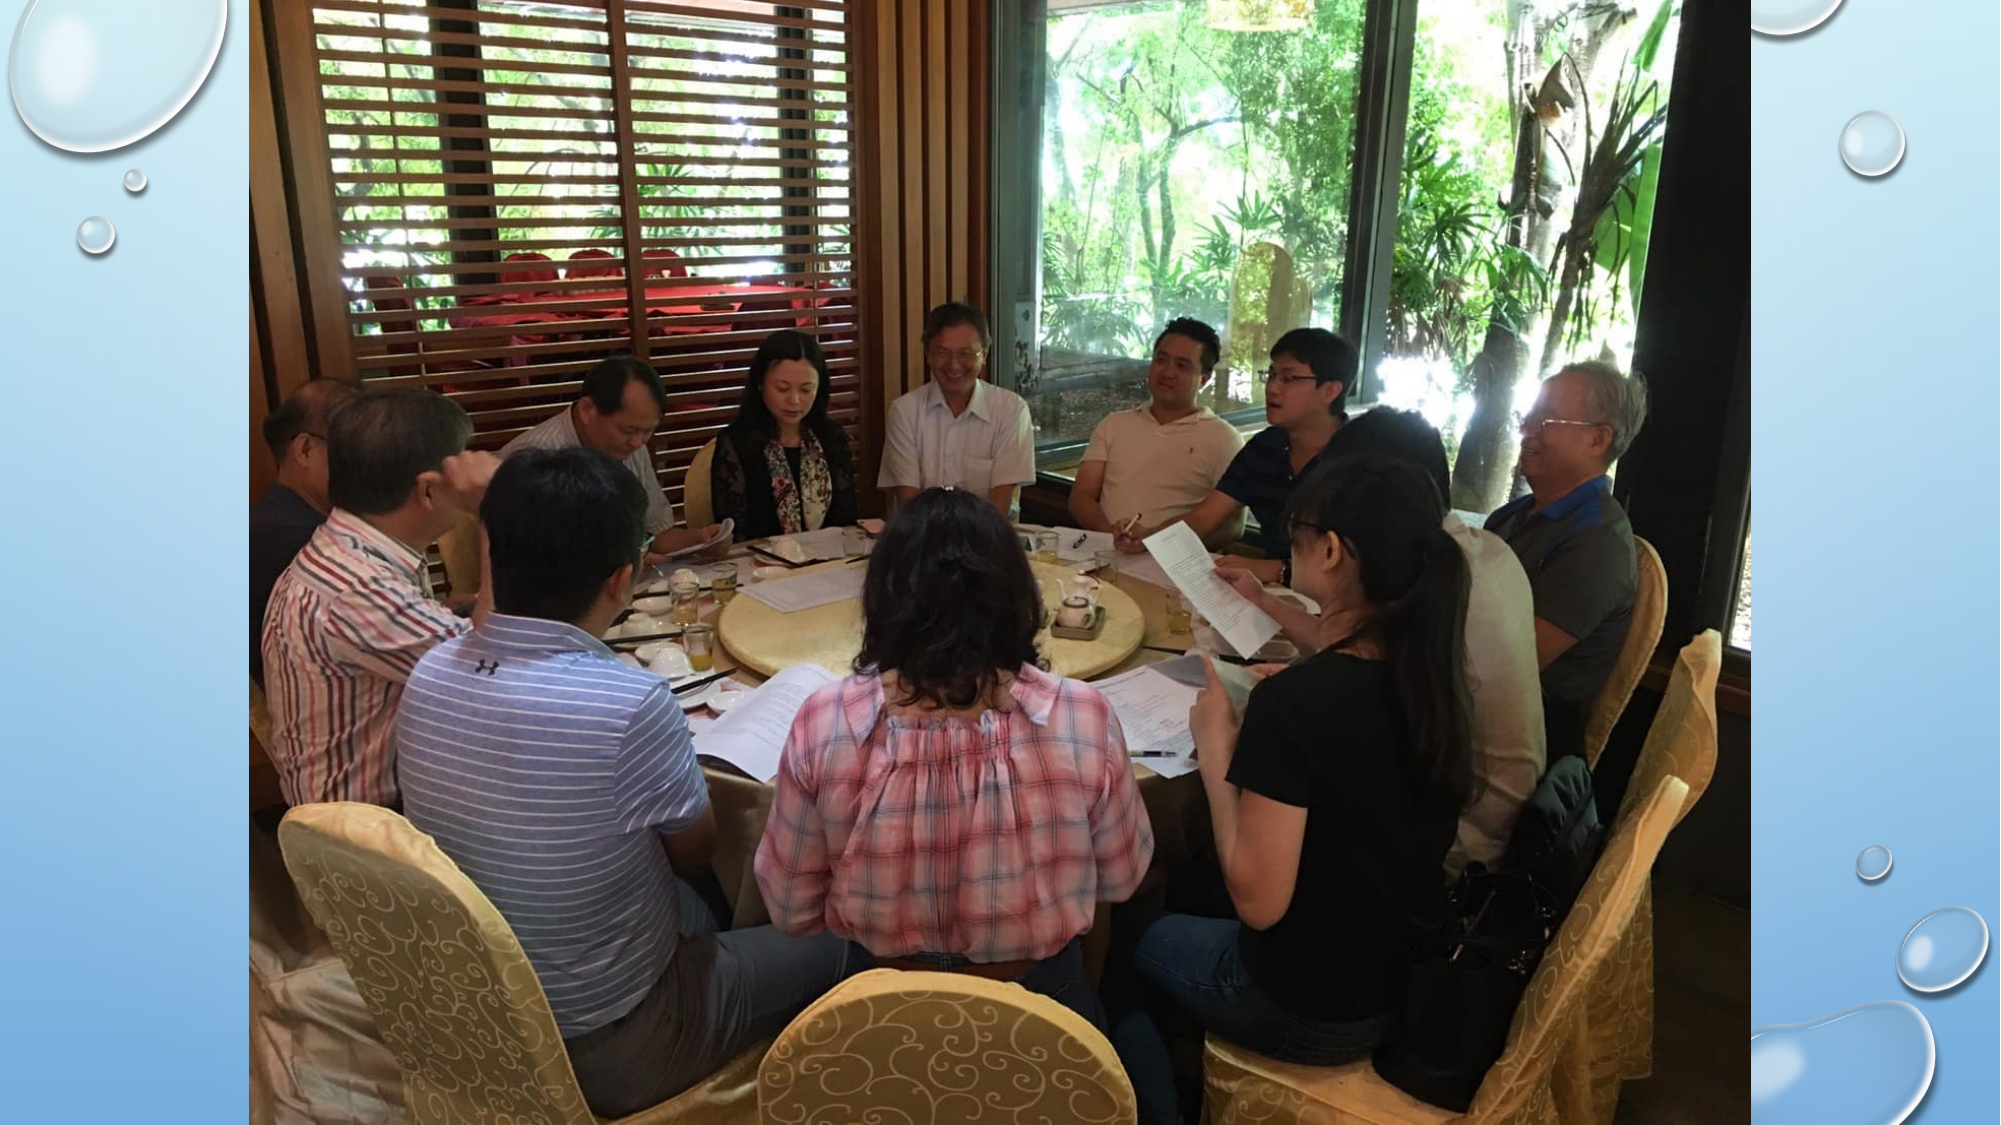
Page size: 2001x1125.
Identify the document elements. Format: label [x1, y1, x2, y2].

picture [249, 0, 1751, 1125]
